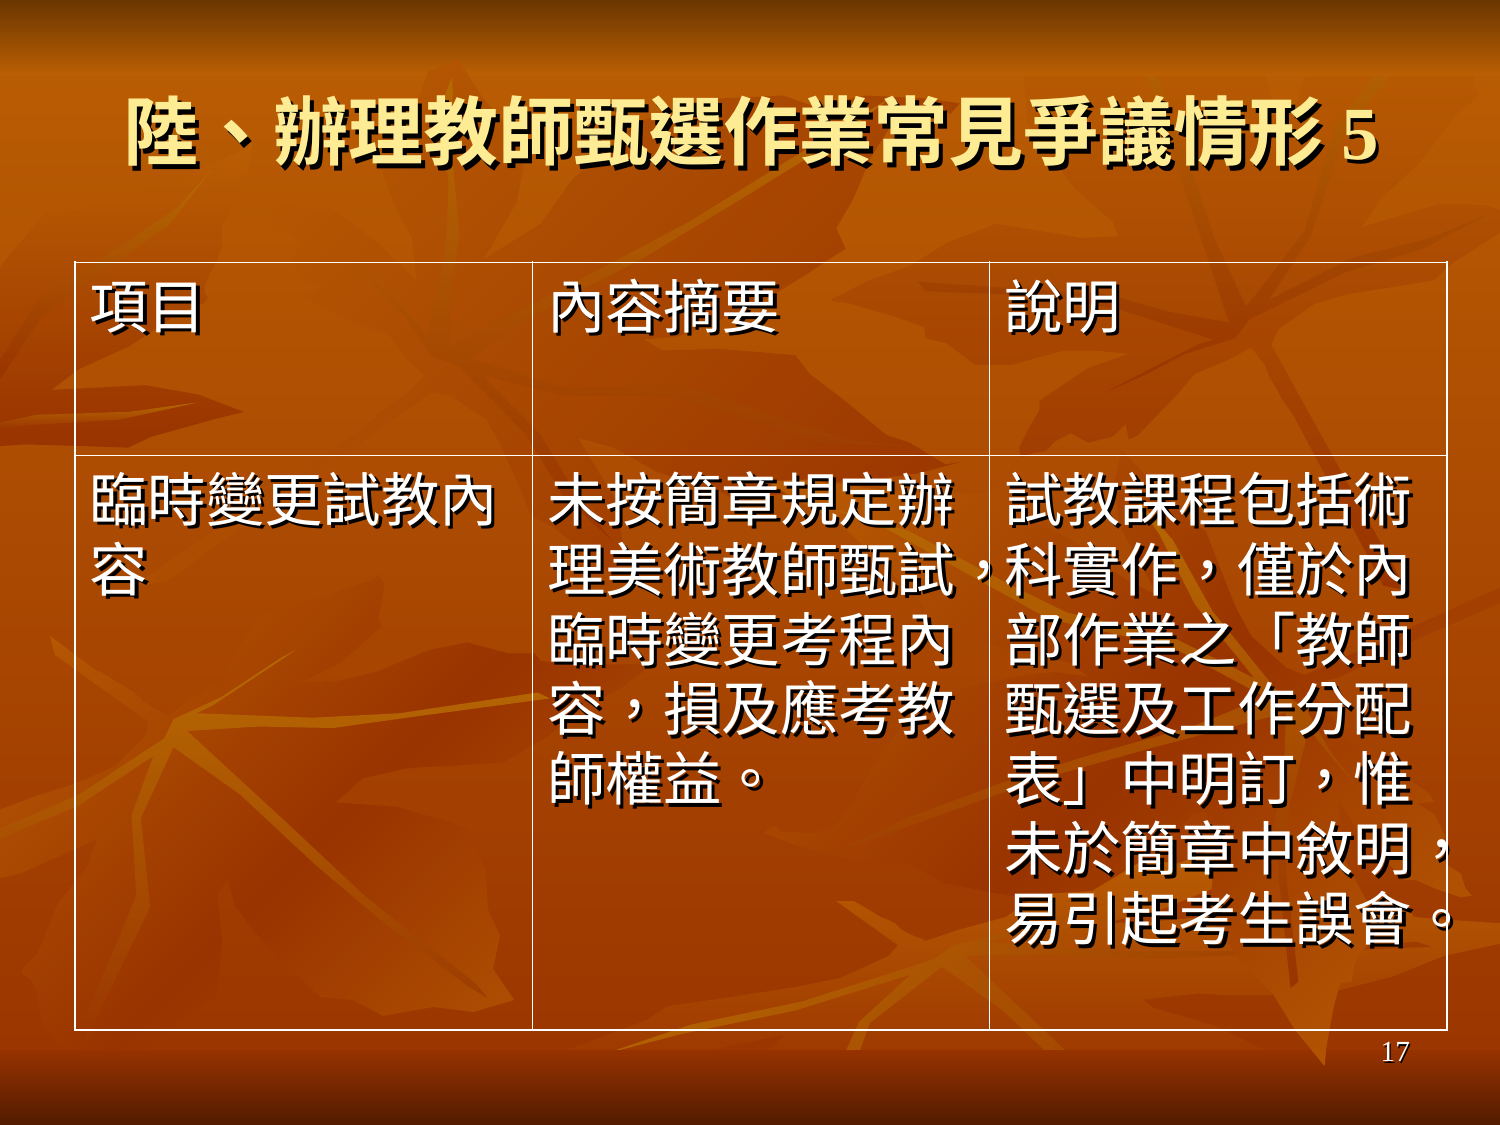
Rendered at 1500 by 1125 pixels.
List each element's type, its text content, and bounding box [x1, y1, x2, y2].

table_header 說明 [990, 263, 1446, 455]
table_cell 臨時變更試教內容 [76, 456, 532, 1029]
table_header 內容摘要 [533, 263, 989, 455]
table_cell 試教課程包括術科實作，僅於內部作業之「教師甄選及工作分配表」中明訂，惟未於簡章中敘明，易引起考生誤會。 [990, 456, 1446, 1029]
table_header 項目 [76, 263, 532, 455]
title 陸、辦理教師甄選作業常見爭議情形5 [53, 90, 1449, 171]
table_cell 未按簡章規定辦理美術教師甄試，臨時變更考程內容，損及應考教師權益。 [533, 456, 989, 1029]
